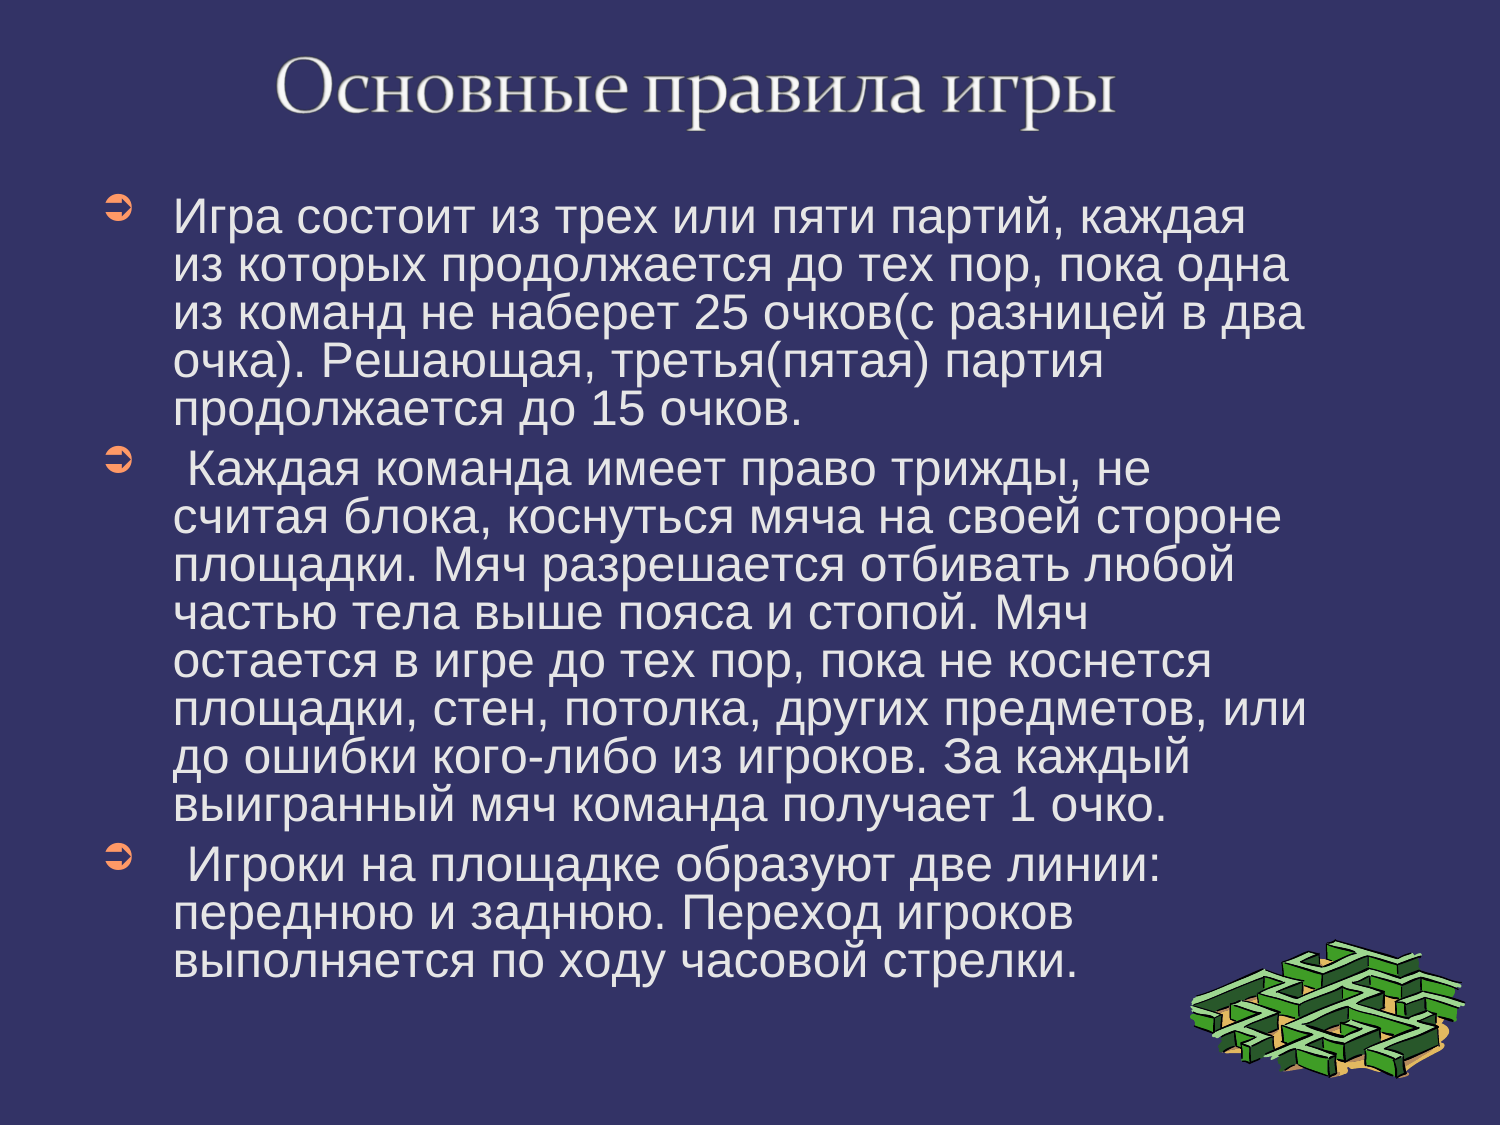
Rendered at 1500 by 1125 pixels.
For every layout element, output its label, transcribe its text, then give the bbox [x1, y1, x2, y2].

list Игра состоит из трех или пяти партий, каждая из которых продолжается до тех пор, пока одна из команд не наберет 25 очков(с разницей в два очка). Решающая, третья(пятая) партия продолжается до 15 очков. Каждая команда имеет право трижды, не считая блока, коснуться мяча на своей стороне площадки. Мяч разрешается отбивать любой частью тела выше пояса и стопой. Мяч остается в игре до тех пор, пока не коснется площадки, стен, потолка, других предметов, или до ошибки кого-либо из игроков. За каждый выигранный мяч команда получает 1 очко. Игроки на площадке образуют две линии: переднюю и заднюю. Переход игроков выполняется по ходу часовой стрелки. [74, 187, 1325, 1056]
text_box [80, 13, 1309, 142]
